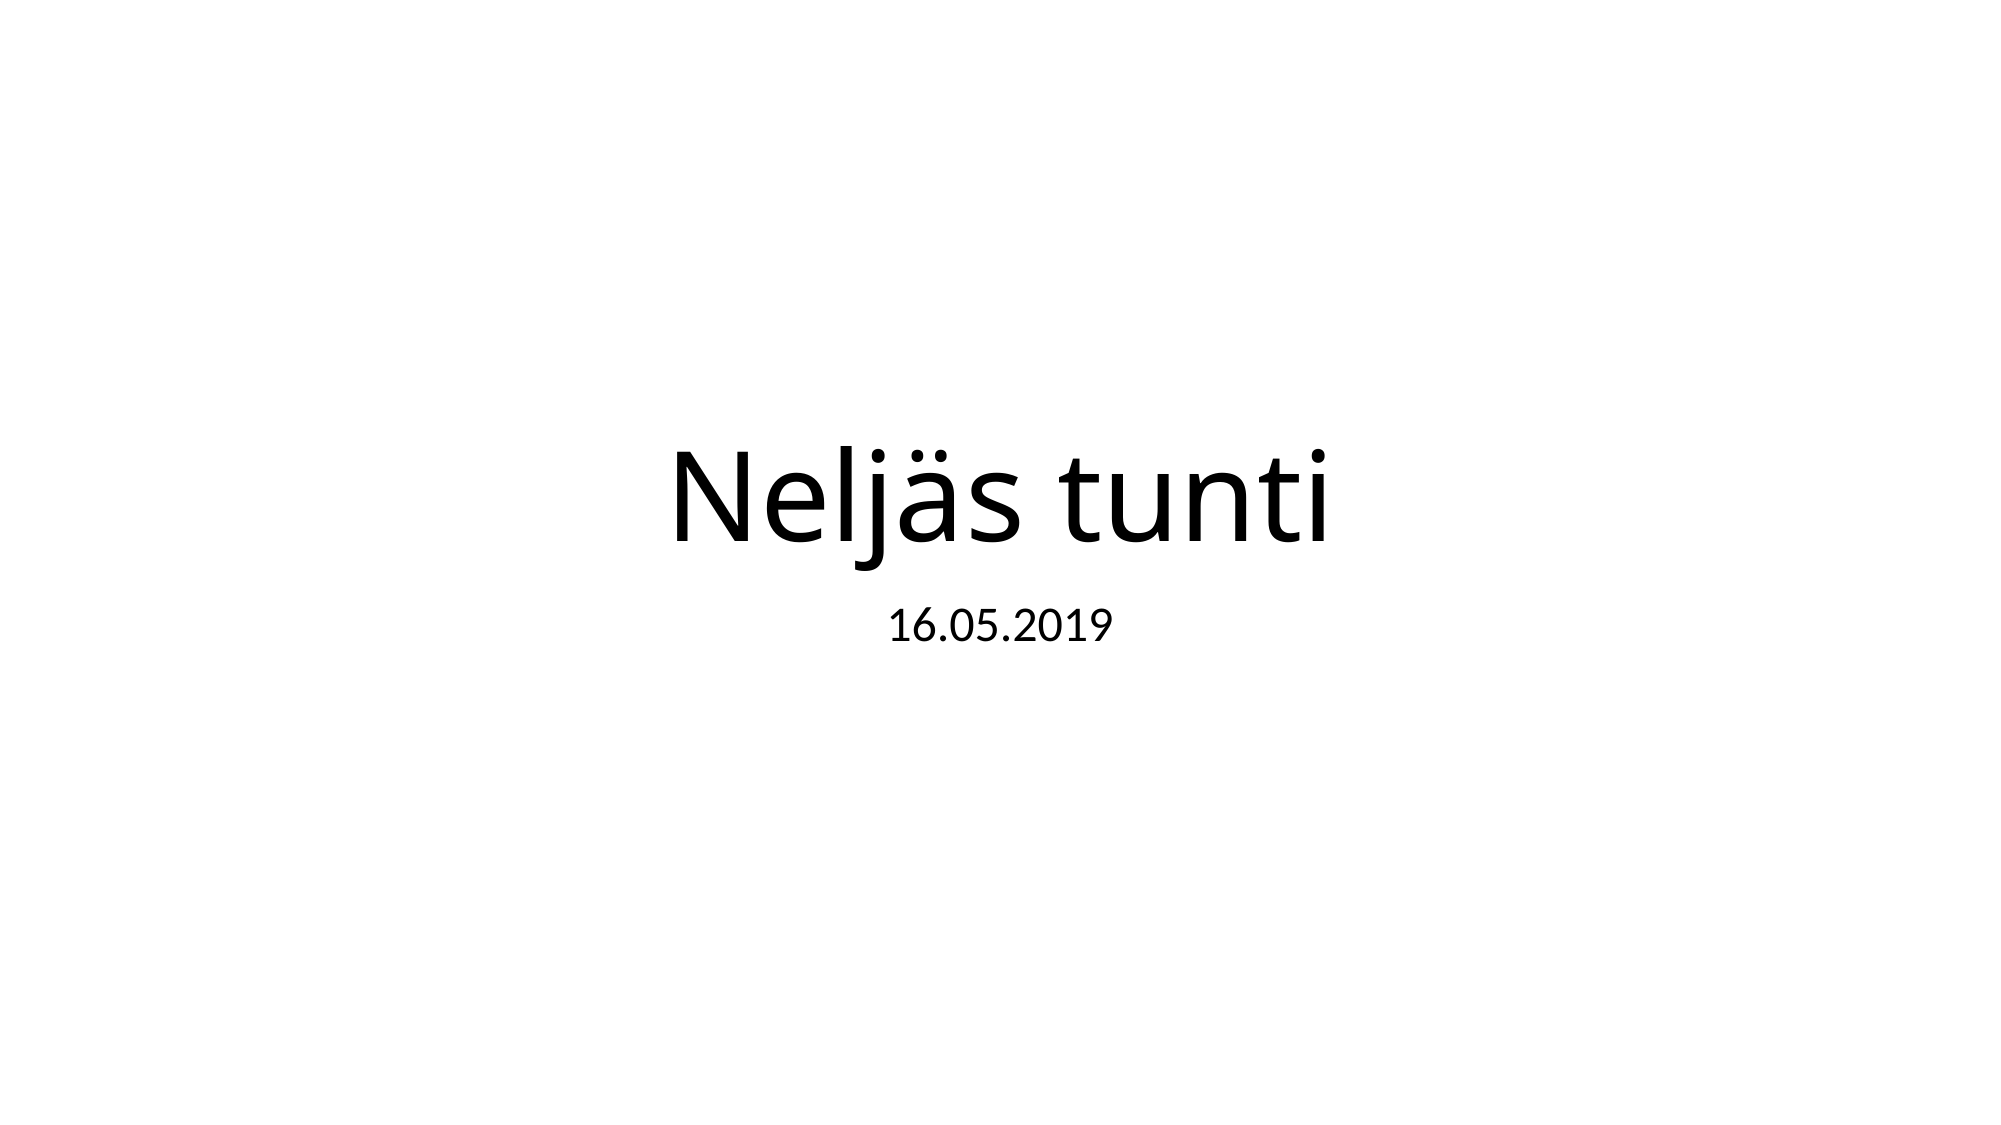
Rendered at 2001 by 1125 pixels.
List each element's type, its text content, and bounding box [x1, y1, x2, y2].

title Neljäs tunti [249, 184, 1750, 576]
subtitle 16.05.2019 [249, 590, 1750, 863]
